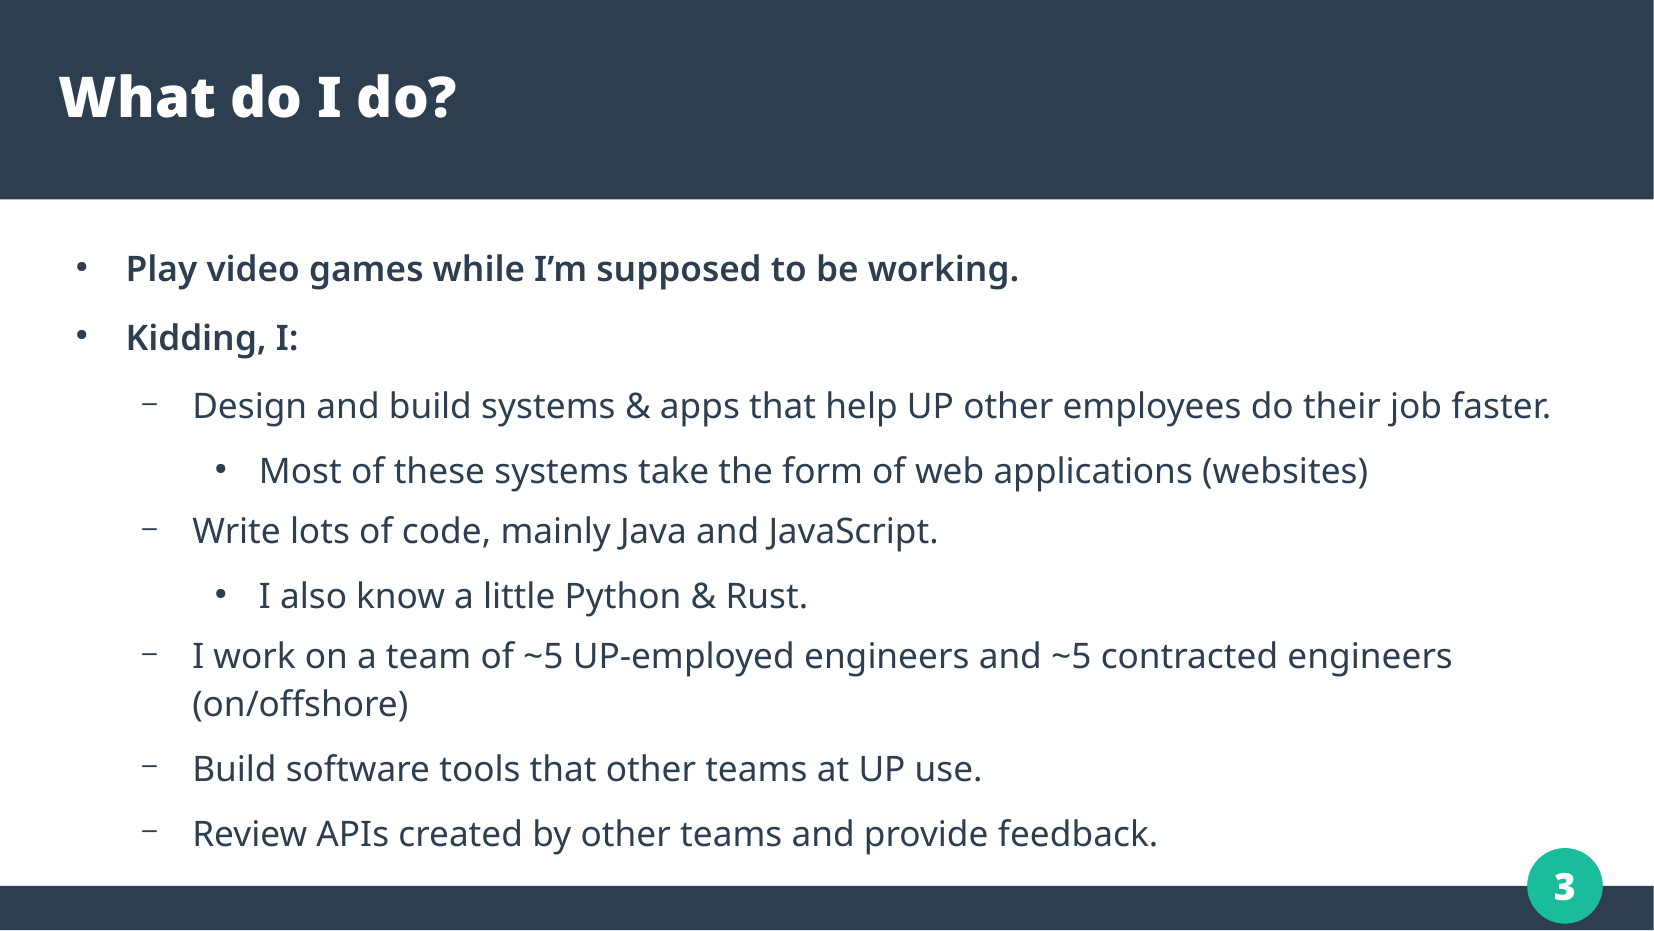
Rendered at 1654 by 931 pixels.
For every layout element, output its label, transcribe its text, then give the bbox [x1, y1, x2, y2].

list Play video games while I’m supposed to be working. Kidding, I: Design and build systems & apps that help UP other employees do their job faster. Most of these systems take the form of web applications (websites) Write lots of code, mainly Java and JavaScript. I also know a little Python & Rust. I work on a team of ~5 UP-employed engineers and ~5 contracted engineers (on/offshore) Build software tools that other teams at UP use. Review APIs created by other teams and provide feedback. [59, 243, 1595, 864]
title What do I do? [59, 37, 1595, 155]
